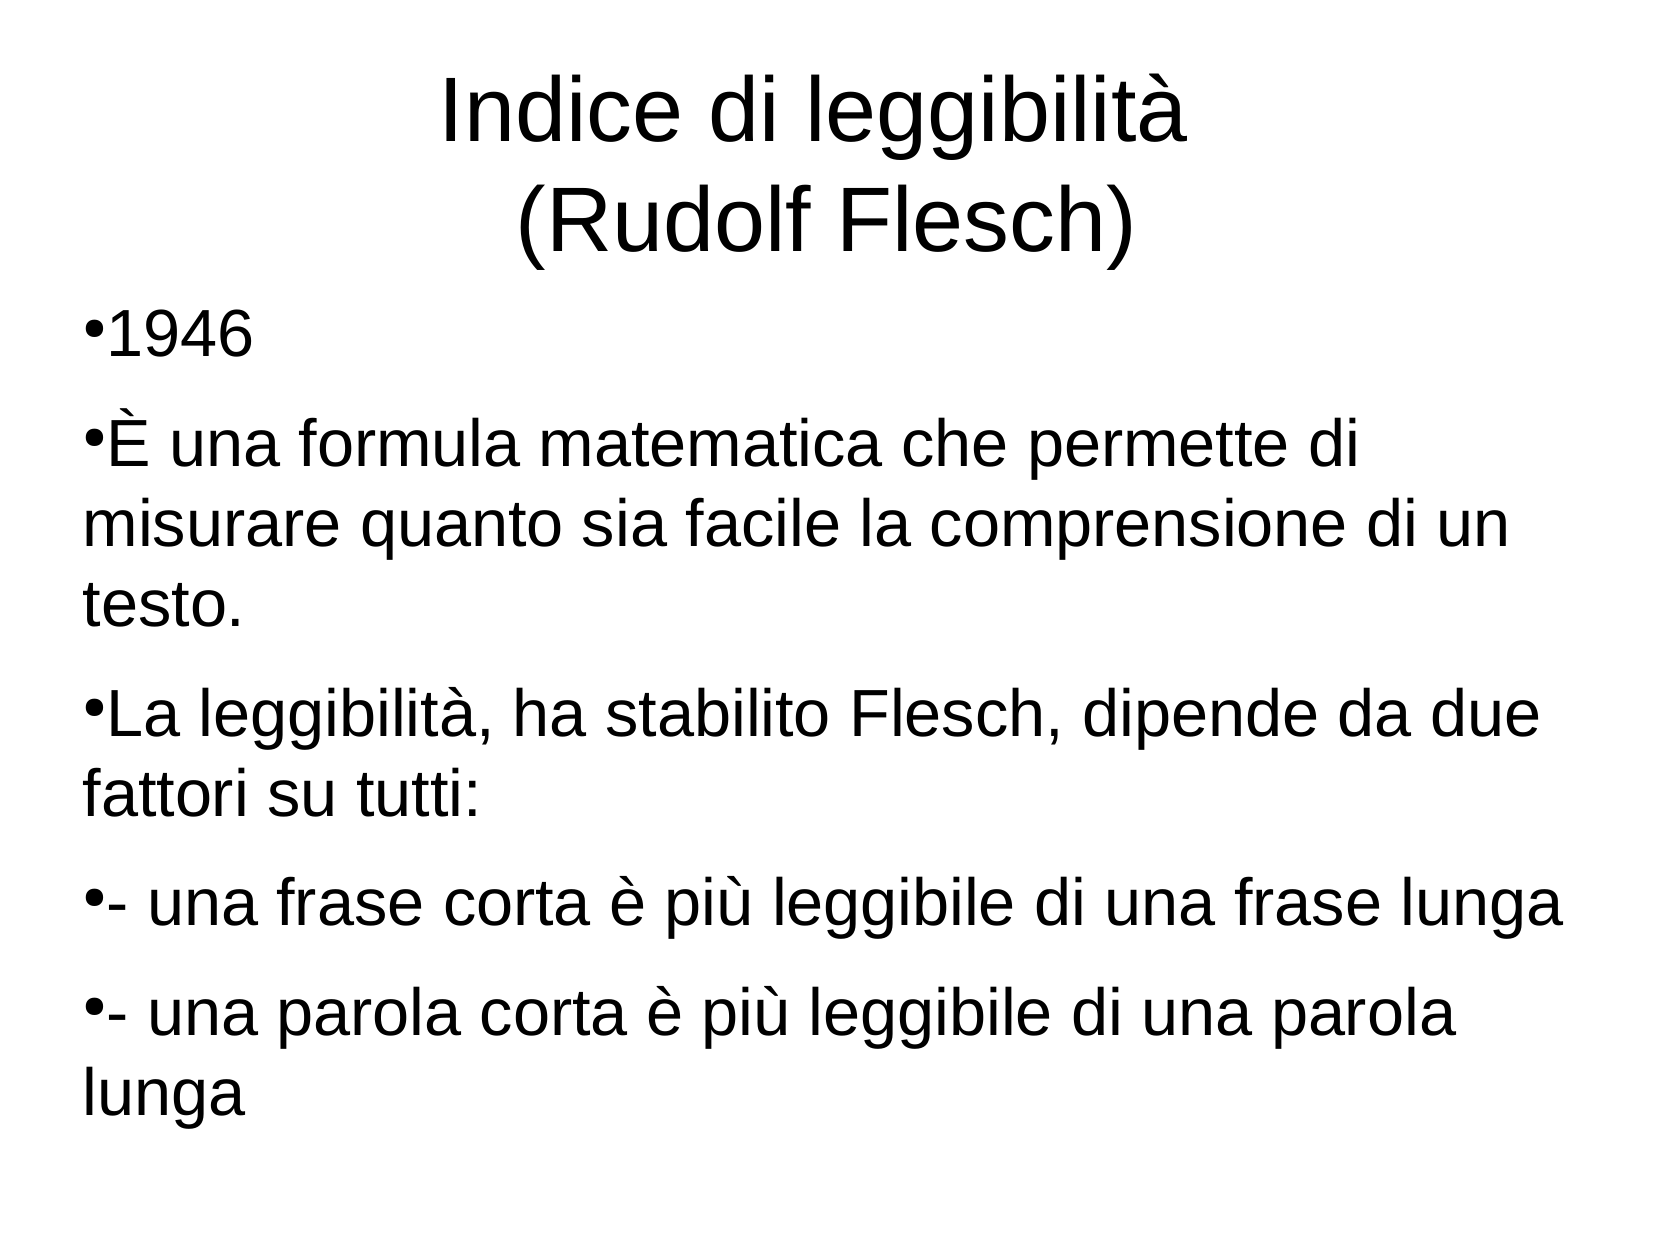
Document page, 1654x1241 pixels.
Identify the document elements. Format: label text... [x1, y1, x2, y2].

list 1946 È una formula matematica che permette di misurare quanto sia facile la comprensione di un testo. La leggibilità, ha stabilito Flesch, dipende da due fattori su tutti: - una frase corta è più leggibile di una frase lunga - una parola corta è più leggibile di una parola lunga [82, 290, 1571, 1157]
title Indice di leggibilità (Rudolf Flesch) [82, 49, 1571, 257]
